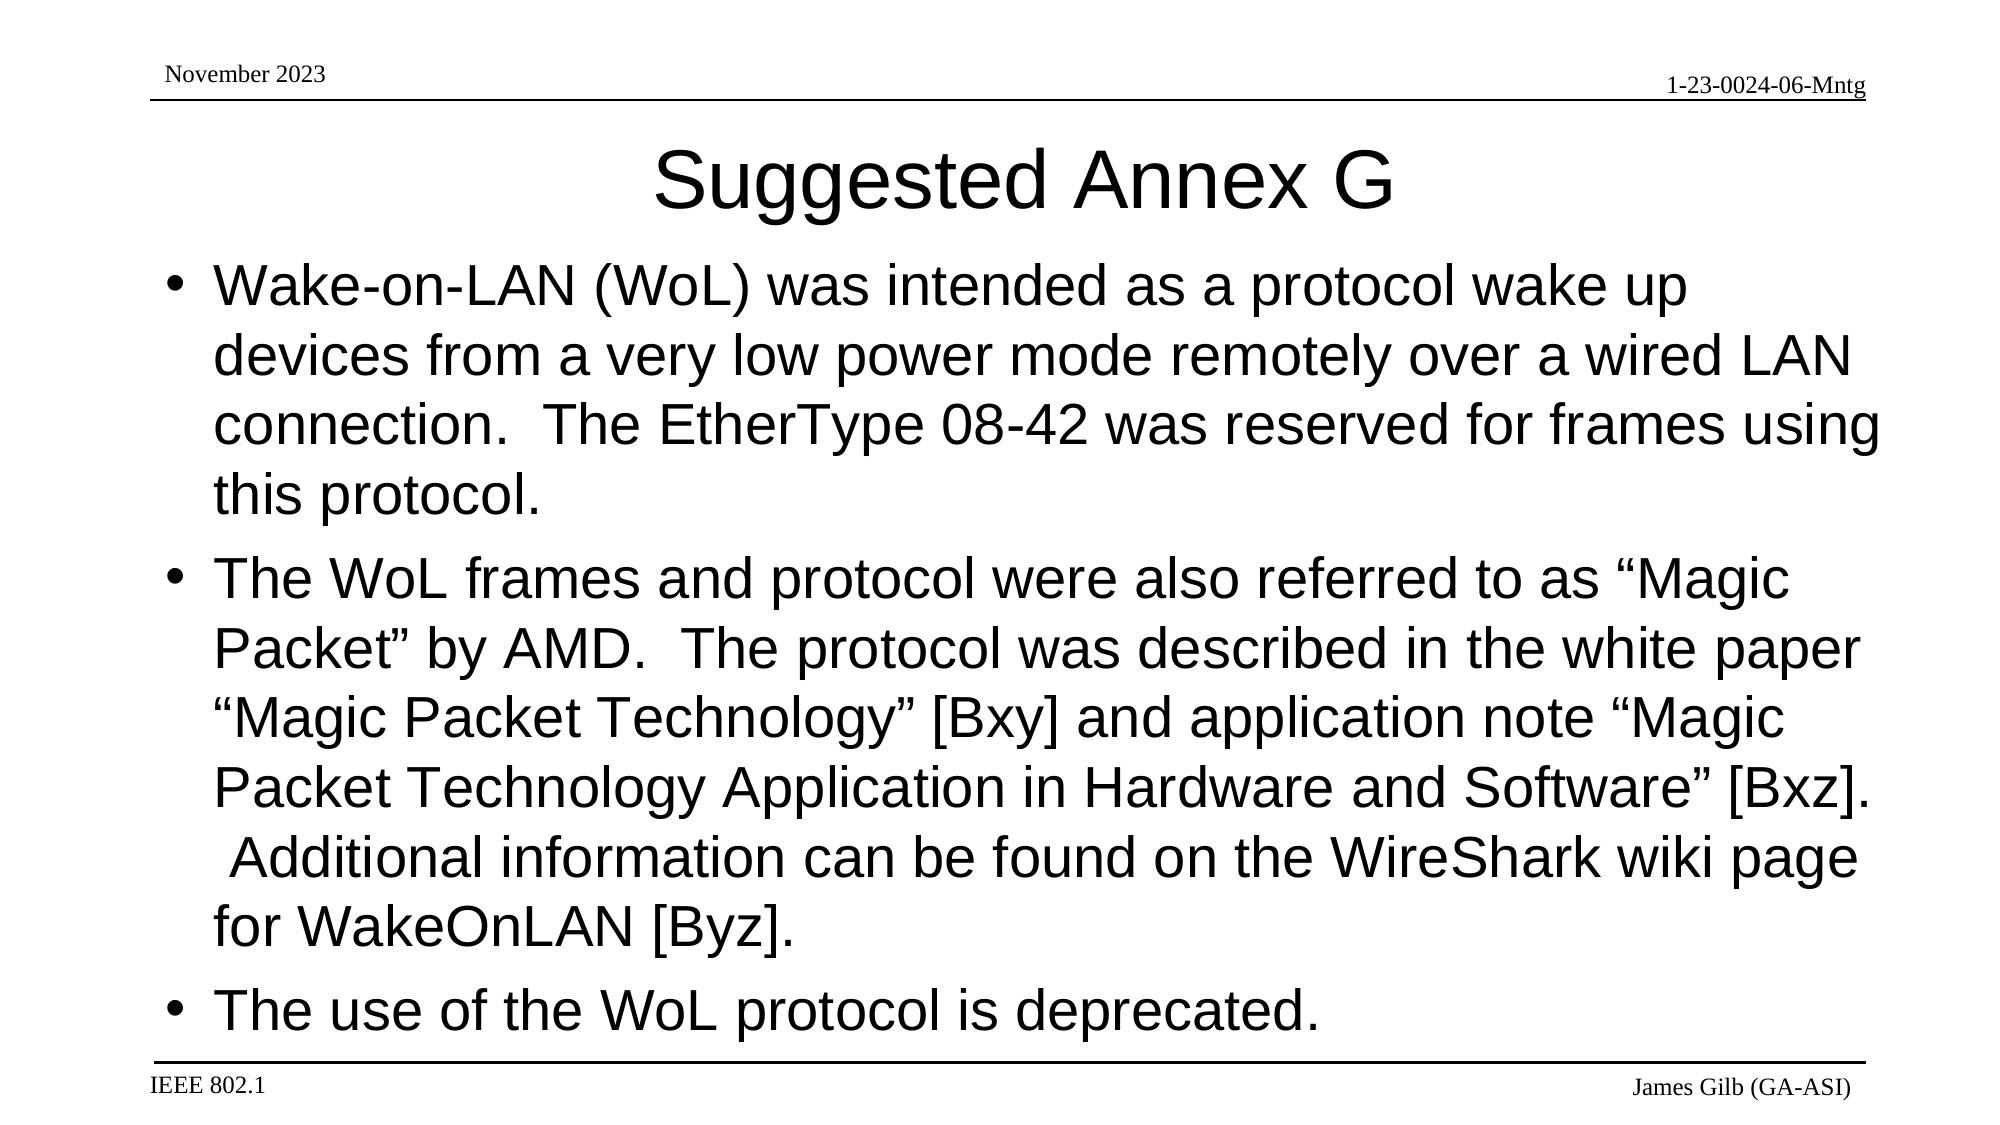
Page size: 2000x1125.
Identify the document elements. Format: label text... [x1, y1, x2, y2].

list Wake-on-LAN (WoL) was intended as a protocol wake up devices from a very low power mode remotely over a wired LAN connection. The EtherType 08-42 was reserved for frames using this protocol. The WoL frames and protocol were also referred to as “Magic Packet” by AMD. The protocol was described in the white paper “Magic Packet Technology” [Bxy] and application note “Magic Packet Technology Application in Hardware and Software” [Bxz]. Additional information can be found on the WireShark wiki page for WakeOnLAN [Byz]. The use of the WoL protocol is deprecated. [150, 239, 1900, 1051]
title Suggested Annex G [149, 112, 1900, 238]
